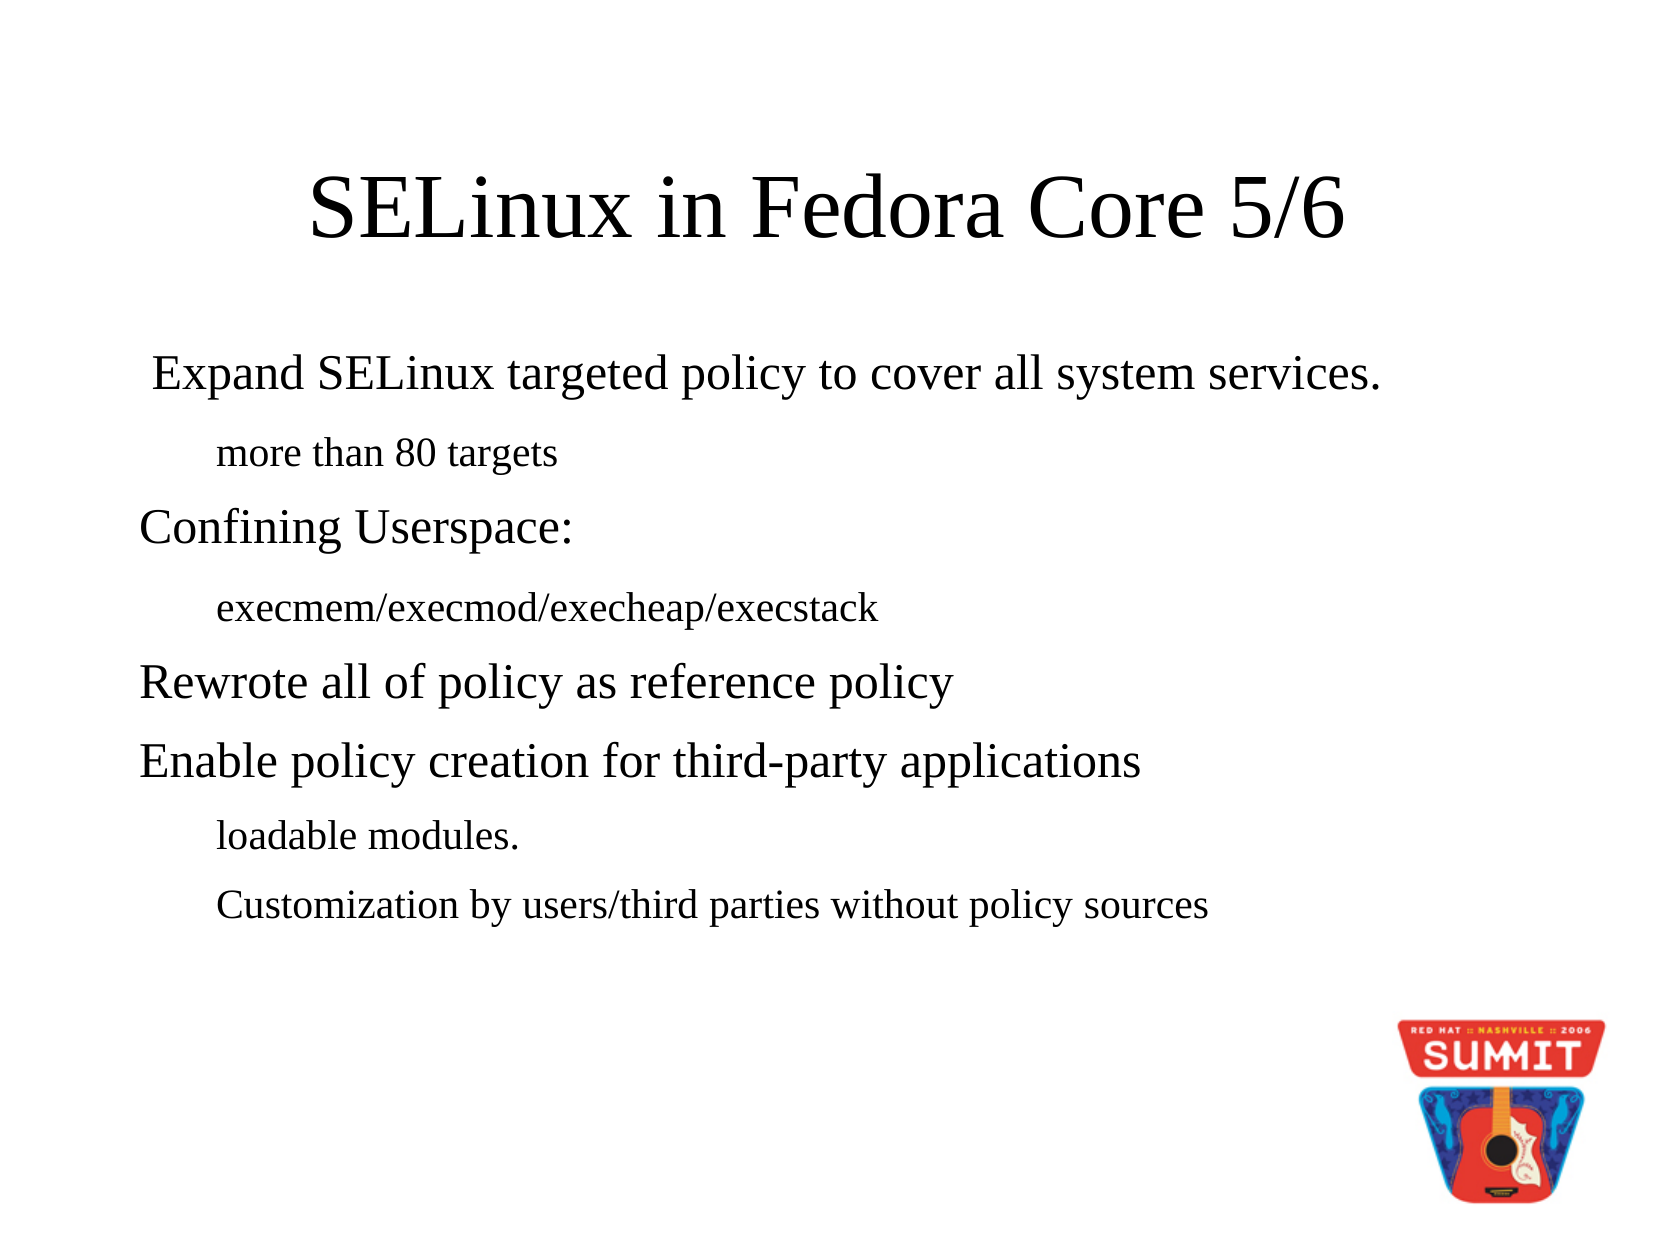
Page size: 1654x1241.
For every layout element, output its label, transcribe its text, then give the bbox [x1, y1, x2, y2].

list Expand SELinux targeted policy to cover all system services. more than 80 targets Confining Userspace: execmem/execmod/execheap/execstack Rewrote all of policy as reference policy Enable policy creation for third-party applications loadable modules. Customization by users/third parties without policy sources [121, 344, 1534, 1126]
title SELinux in Fedora Core 5/6 [121, 155, 1534, 258]
picture [1392, 1011, 1611, 1211]
